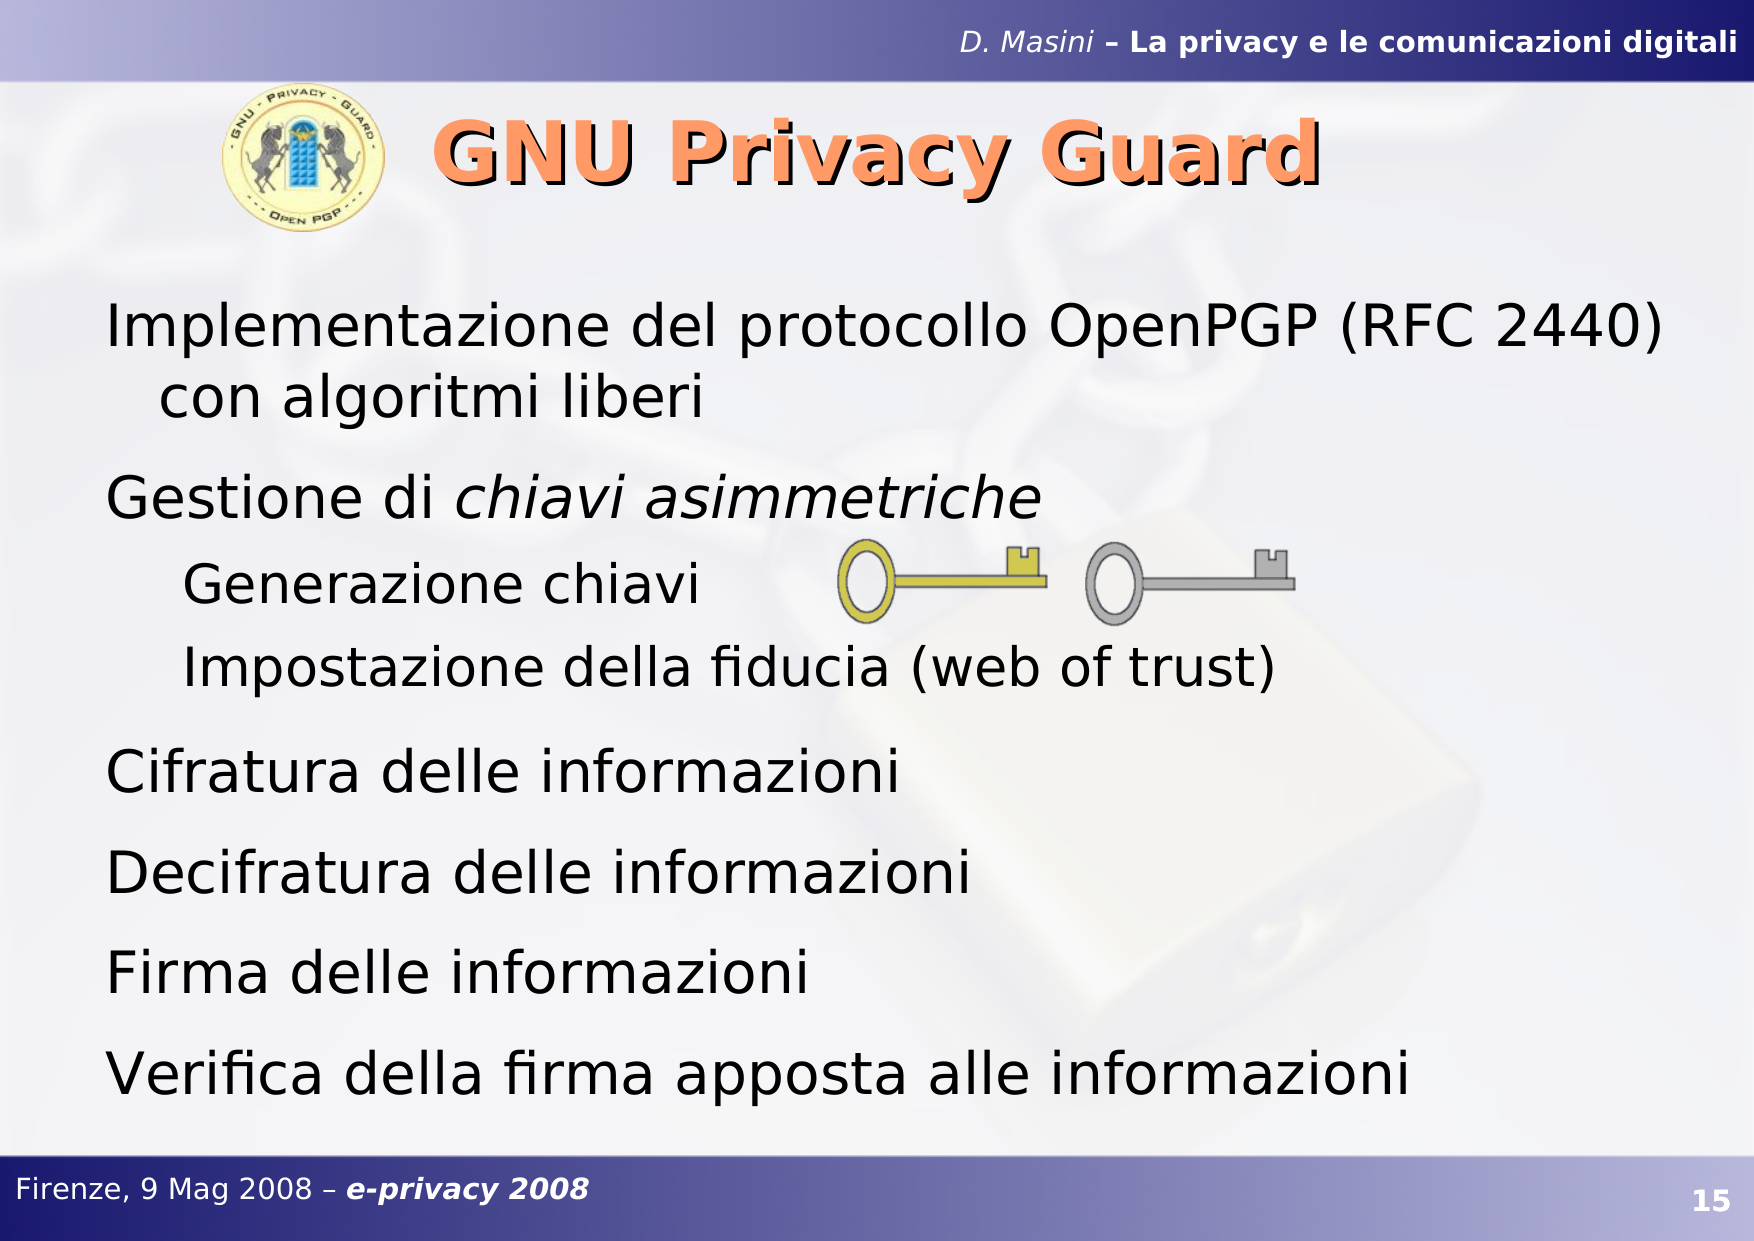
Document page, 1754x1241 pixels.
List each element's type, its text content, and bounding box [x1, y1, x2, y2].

subtitle Implementazione del protocollo OpenPGP (RFC 2440) con algoritmi liberi Gestione di chiavi asimmetriche Generazione chiavi Impostazione della fiducia (web of trust) Cifratura delle informazioni Decifratura delle informazioni Firma delle informazioni Verifica della firma apposta alle informazioni [87, 289, 1667, 1108]
text_box <numero> [1641, 1185, 1732, 1223]
title GNU Privacy Guard [87, 49, 1667, 257]
picture [0, 0, 1754, 1241]
